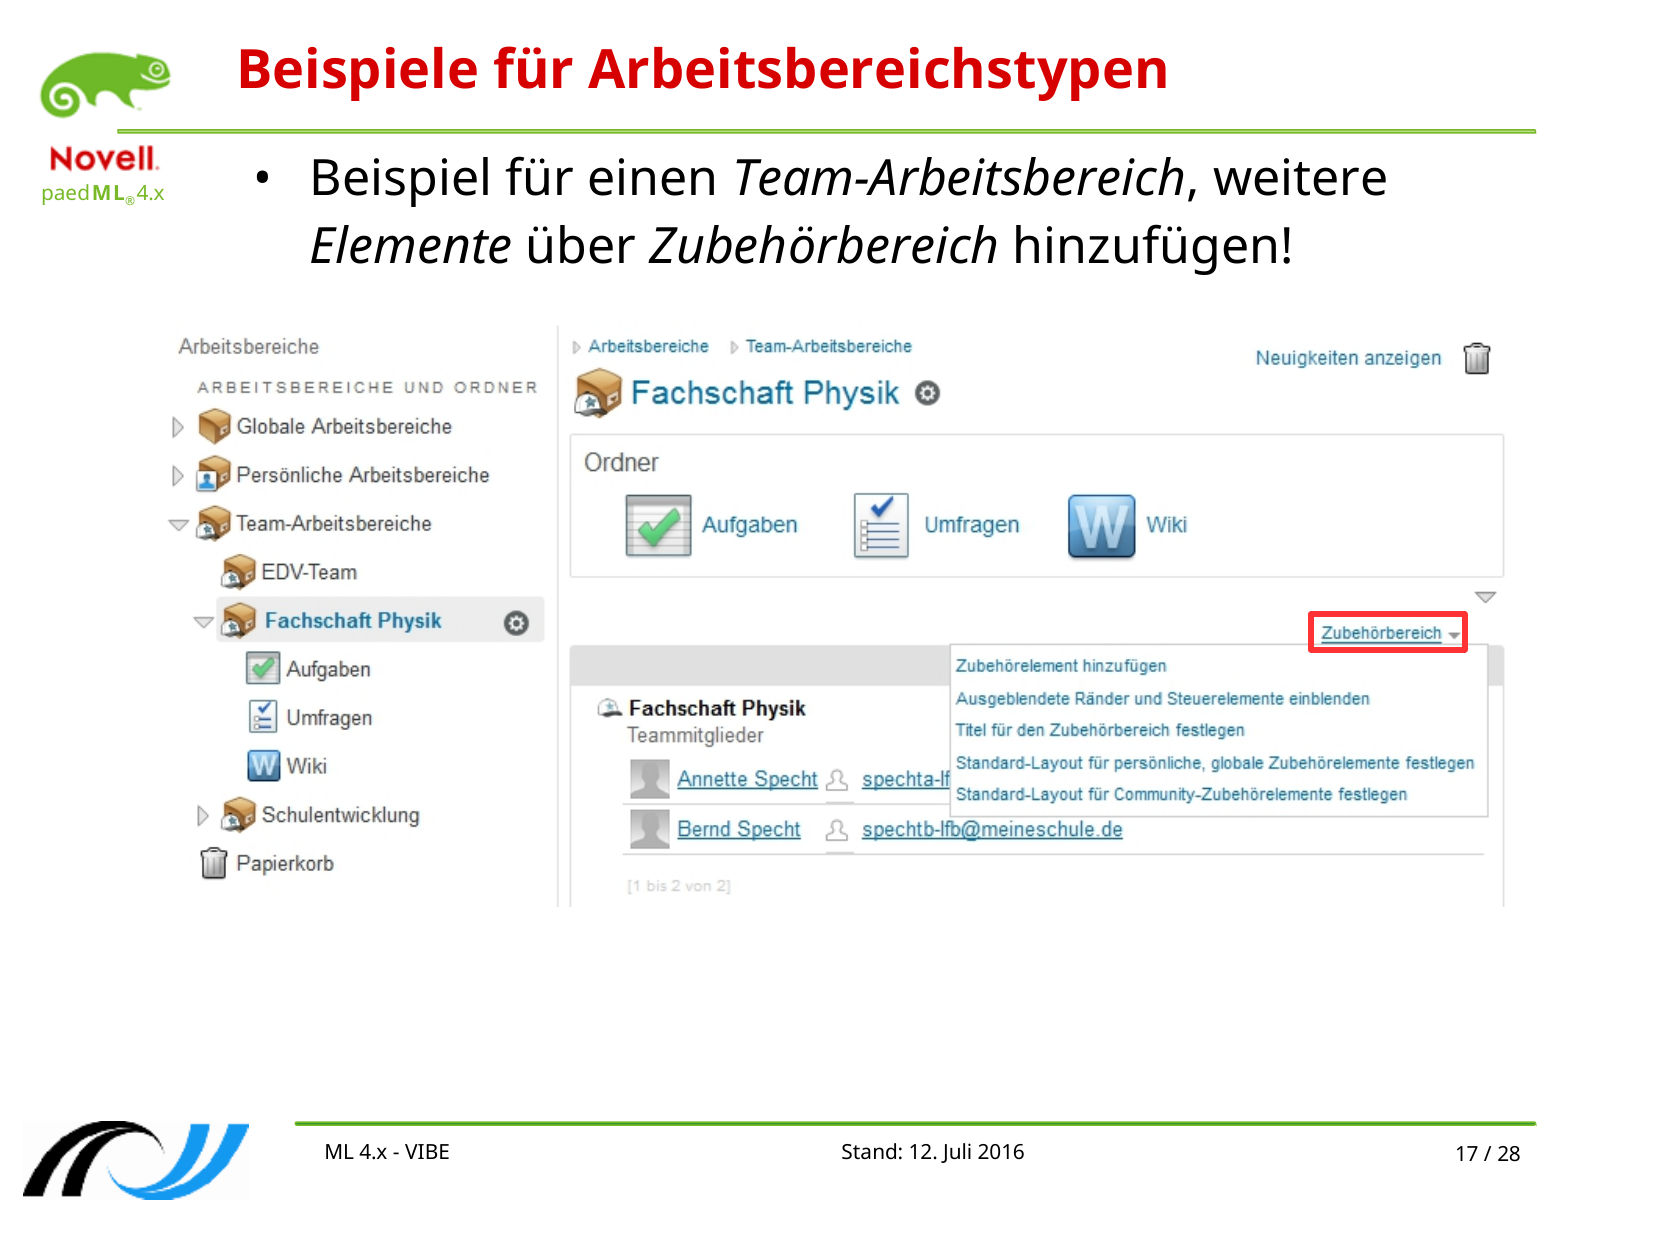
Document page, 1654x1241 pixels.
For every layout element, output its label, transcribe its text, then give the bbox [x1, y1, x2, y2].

picture [165, 318, 1514, 907]
picture [26, 35, 184, 193]
picture [23, 1121, 249, 1200]
list Beispiel für einen Team-Arbeitsbereich, weitere Elemente über Zubehörbereich hinzufügen! [253, 141, 1530, 284]
text_box [1311, 614, 1465, 650]
title Beispiele für Arbeitsbereichstypen [236, 17, 1536, 119]
